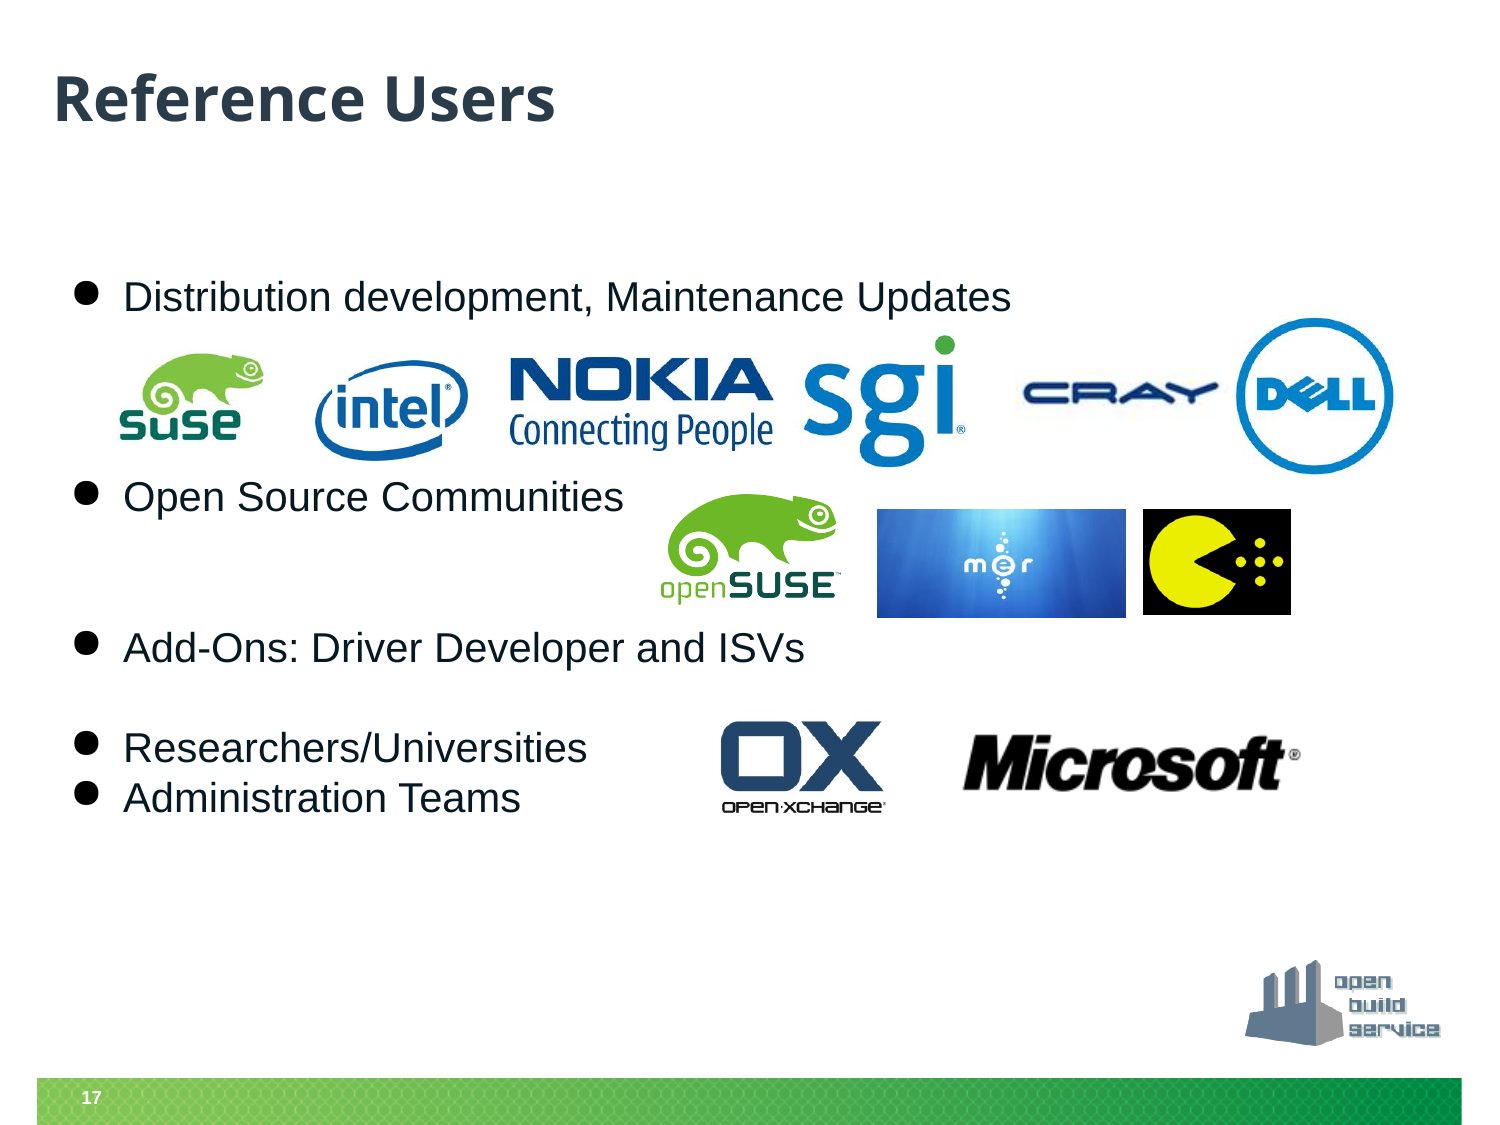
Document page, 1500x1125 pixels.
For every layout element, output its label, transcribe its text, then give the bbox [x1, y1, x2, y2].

list Distribution development, Maintenance Updates Open Source Communities Add-Ons: Driver Developer and ISVs Researchers/Universities Administration Teams [37, 262, 1388, 1005]
picture [105, 324, 277, 481]
picture [1015, 344, 1229, 441]
picture [315, 360, 468, 461]
picture [960, 732, 1304, 796]
picture [795, 329, 973, 474]
picture [510, 357, 774, 451]
title Reference Users [37, 51, 1388, 209]
picture [1230, 312, 1400, 480]
picture [1143, 509, 1291, 616]
picture [877, 509, 1126, 618]
picture [1245, 960, 1441, 1046]
picture [661, 494, 841, 605]
picture [720, 707, 886, 826]
picture [37, 1078, 1462, 1125]
